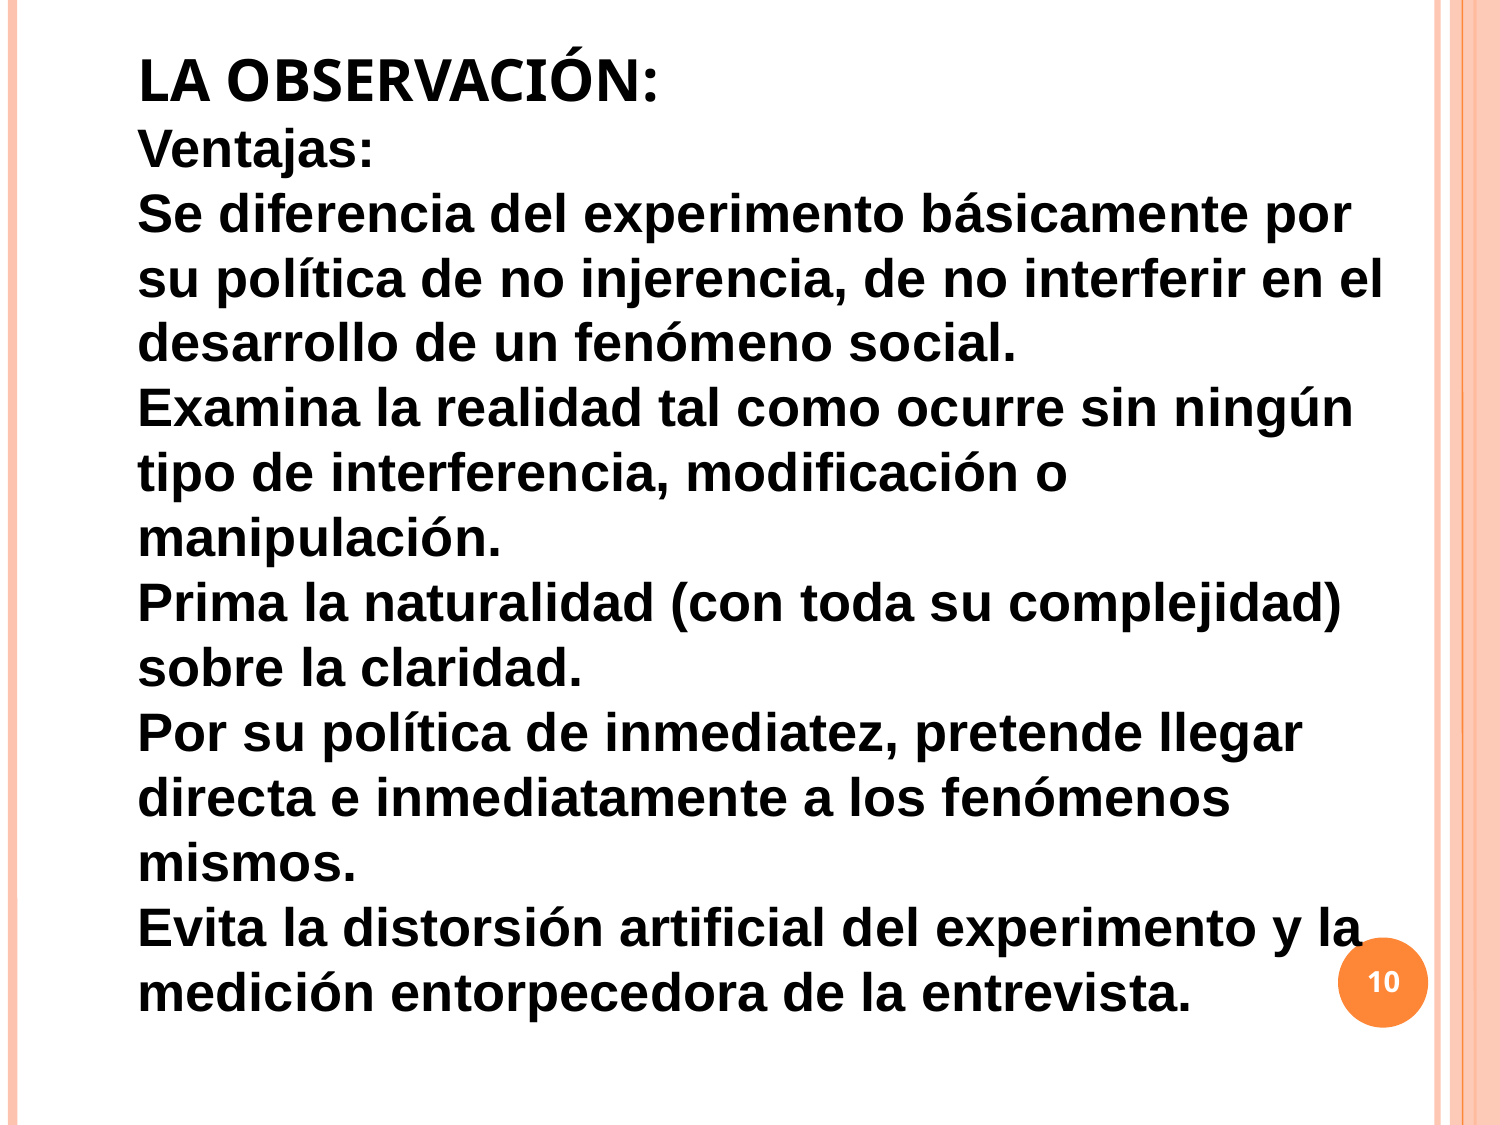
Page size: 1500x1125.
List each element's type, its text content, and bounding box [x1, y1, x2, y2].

text_box <número> [1333, 940, 1434, 1027]
title LA OBSERVACIÓN: Ventajas: Se diferencia del experimento básicamente por su política de no injerencia, de no interferir en el desarrollo de un fenómeno social. Examina la realidad tal como ocurre sin ningún tipo de interferencia, modificación o manipulación. Prima la naturalidad (con toda su complejidad) sobre la claridad. Por su política de inmediatez, pretende llegar directa e inmediatamente a los fenómenos mismos. Evita la distorsión artificial del experimento y la medición entorpecedora de la entrevista. [118, 35, 1406, 969]
